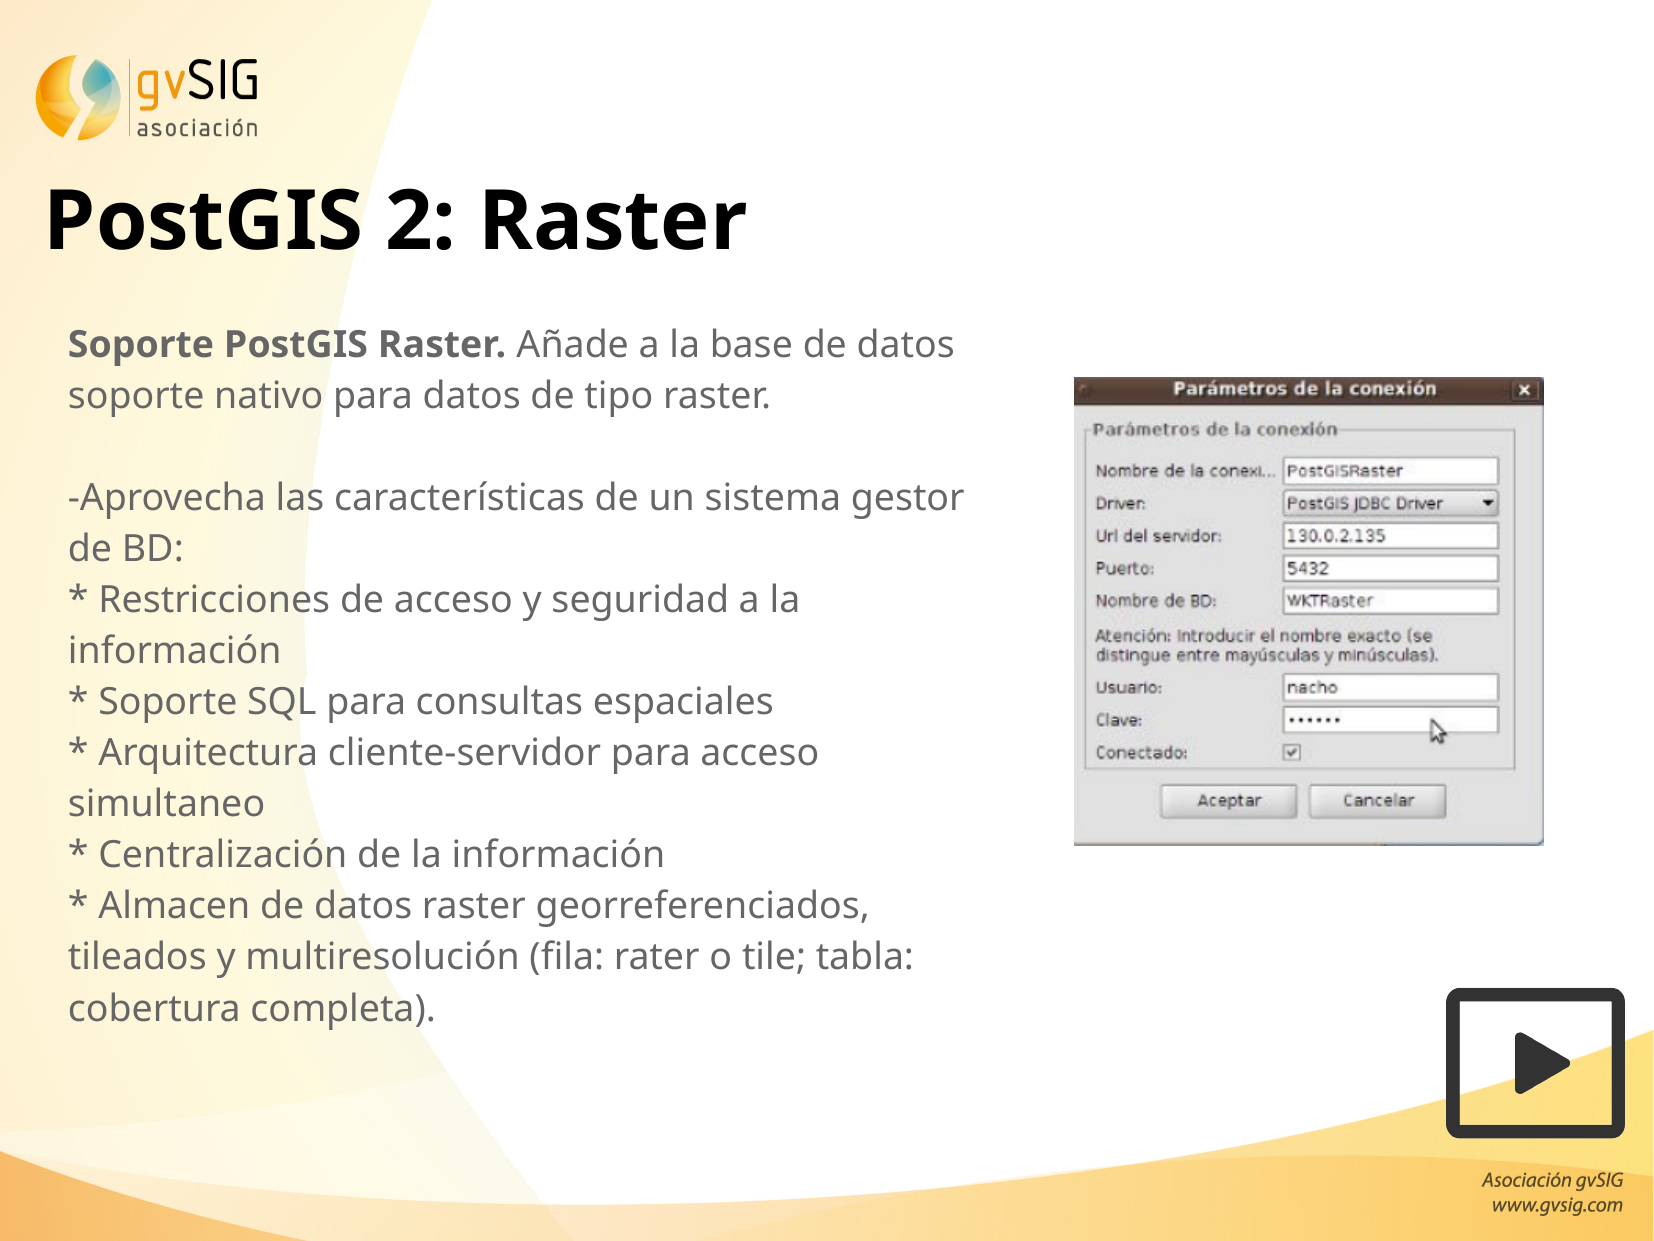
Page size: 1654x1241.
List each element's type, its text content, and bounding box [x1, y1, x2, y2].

title PostGIS 2: Raster [43, 170, 1531, 265]
picture [0, 0, 1654, 1241]
text_box Soporte PostGIS Raster. Añade a la base de datos soporte nativo para datos de tipo raster. -Aprovecha las características de un sistema gestor de BD: * Restricciones de acceso y seguridad a la información * Soporte SQL para consultas espaciales * Arquitectura cliente-servidor para acceso simultaneo * Centralización de la información * Almacen de datos raster georreferenciados, tileados y multiresolución (fila: rater o tile; tabla: cobertura completa). [53, 310, 1016, 875]
